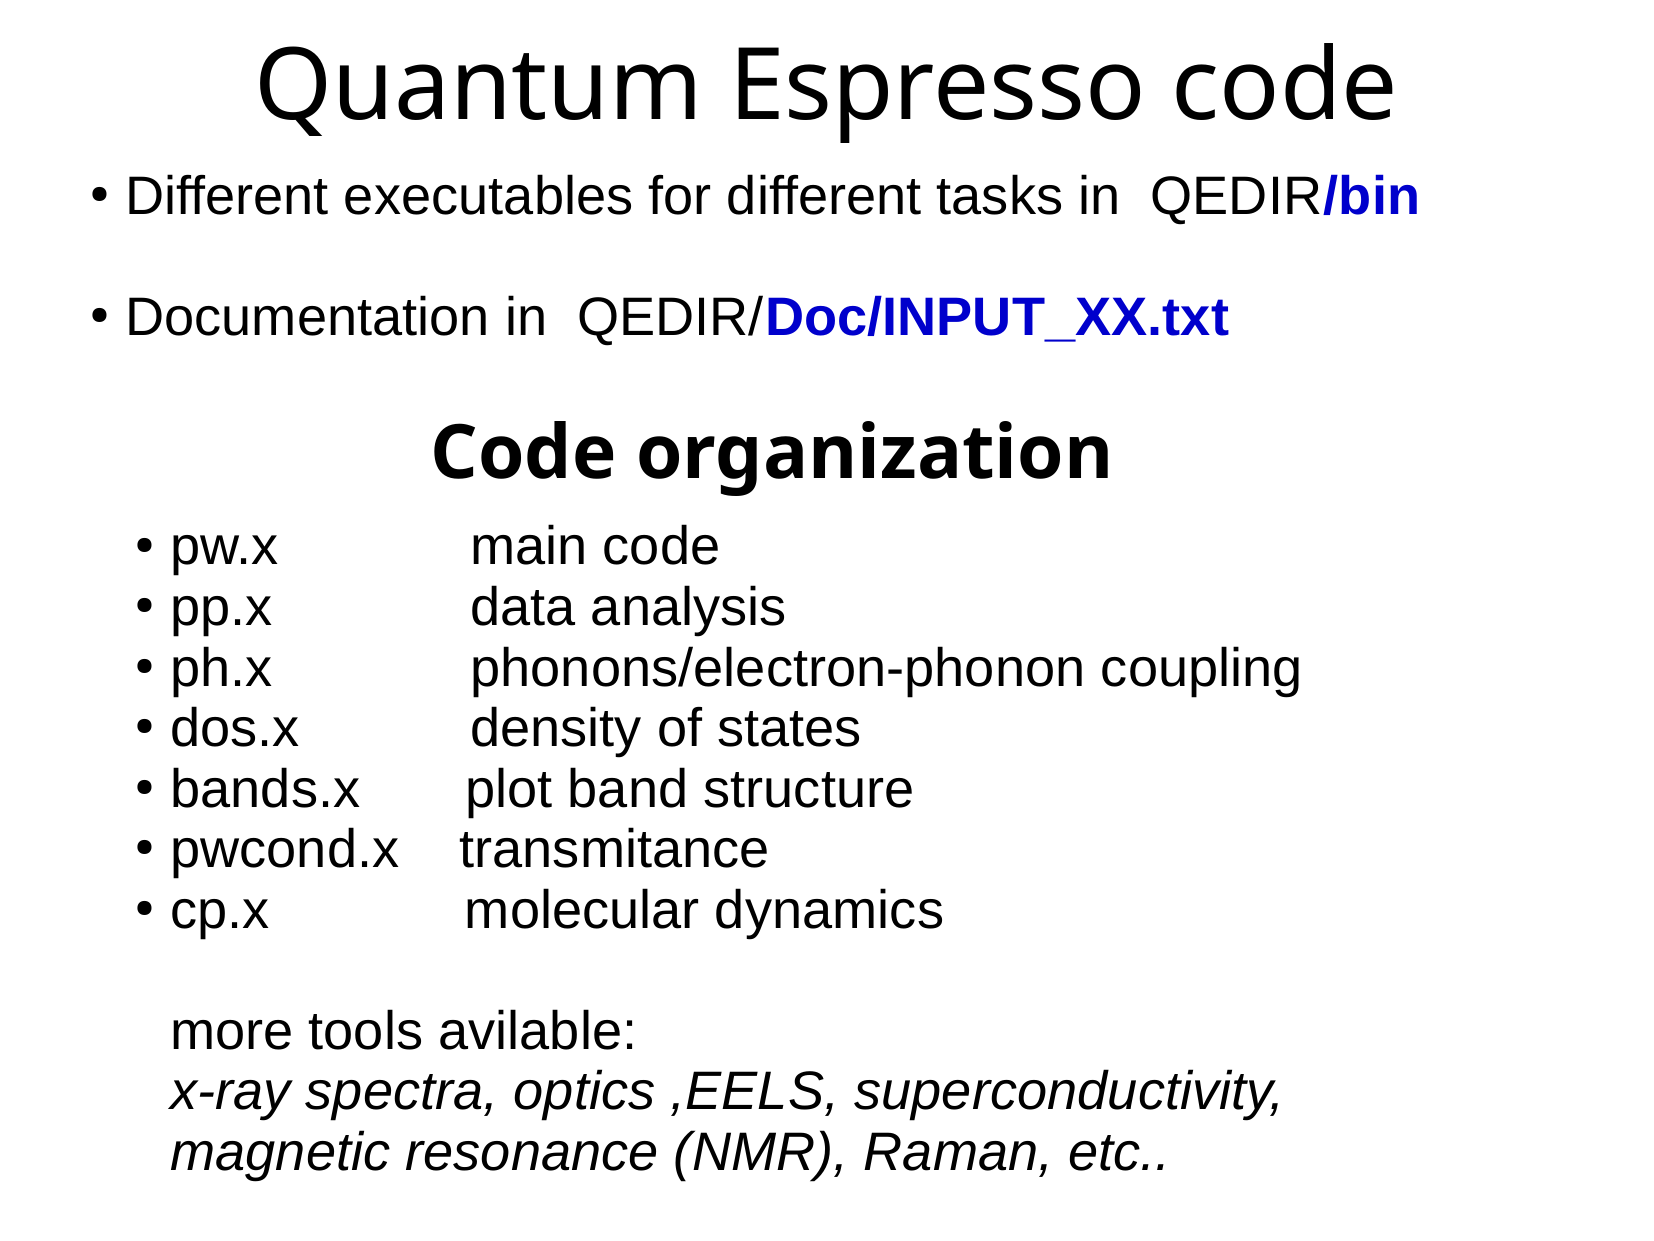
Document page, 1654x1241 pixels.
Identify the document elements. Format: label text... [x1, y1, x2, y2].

text_box Code organization [375, 391, 1171, 508]
text_box Different executables for different tasks in QEDIR/bin Documentation in QEDIR/Doc/INPUT_XX.txt [75, 158, 1591, 416]
title Quantum Espresso code [82, 2, 1571, 158]
text_box pw.x main code pp.x data analysis ph.x phonons/electron-phonon coupling dos.x density of states bands.x plot band structure pwcond.x transmitance cp.x molecular dynamics more tools avilable: x-ray spectra, optics ,EELS, superconductivity, magnetic resonance (NMR), Raman, etc.. [120, 508, 1546, 1190]
